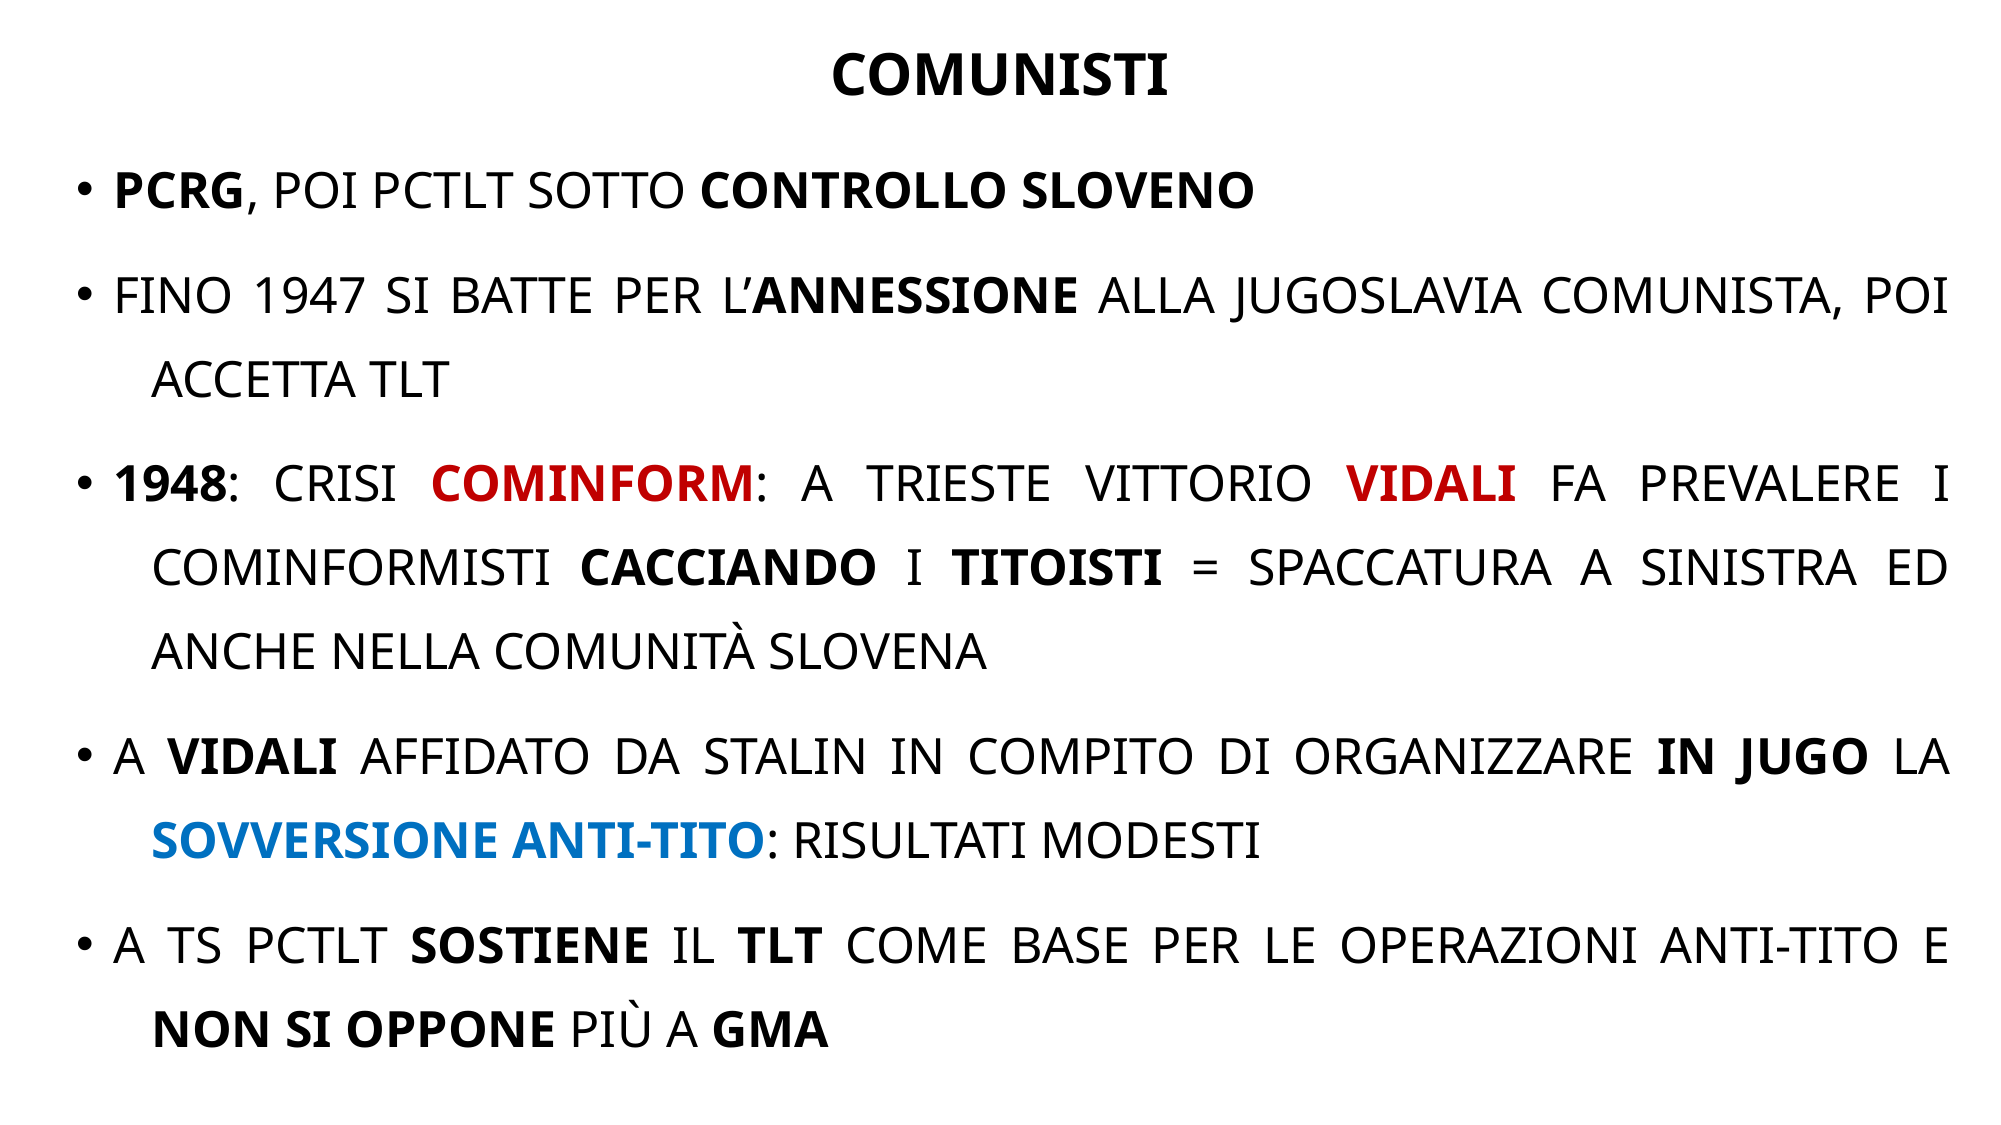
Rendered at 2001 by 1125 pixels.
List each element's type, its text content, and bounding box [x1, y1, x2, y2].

title COMUNISTI [137, 25, 1863, 126]
list PCRG, POI PCTLT SOTTO CONTROLLO SLOVENO FINO 1947 SI BATTE PER L’ANNESSIONE ALLA JUGOSLAVIA COMUNISTA, POI ACCETTA TLT 1948: CRISI COMINFORM: A TRIESTE VITTORIO VIDALI FA PREVALERE I COMINFORMISTI CACCIANDO I TITOISTI = SPACCATURA A SINISTRA ED ANCHE NELLA COMUNITÀ SLOVENA A VIDALI AFFIDATO DA STALIN IN COMPITO DI ORGANIZZARE IN JUGO LA SOVVERSIONE ANTI-TITO: RISULTATI MODESTI A TS PCTLT SOSTIENE IL TLT COME BASE PER LE OPERAZIONI ANTI-TITO E NON SI OPPONE PIÙ A GMA [61, 126, 1966, 1082]
